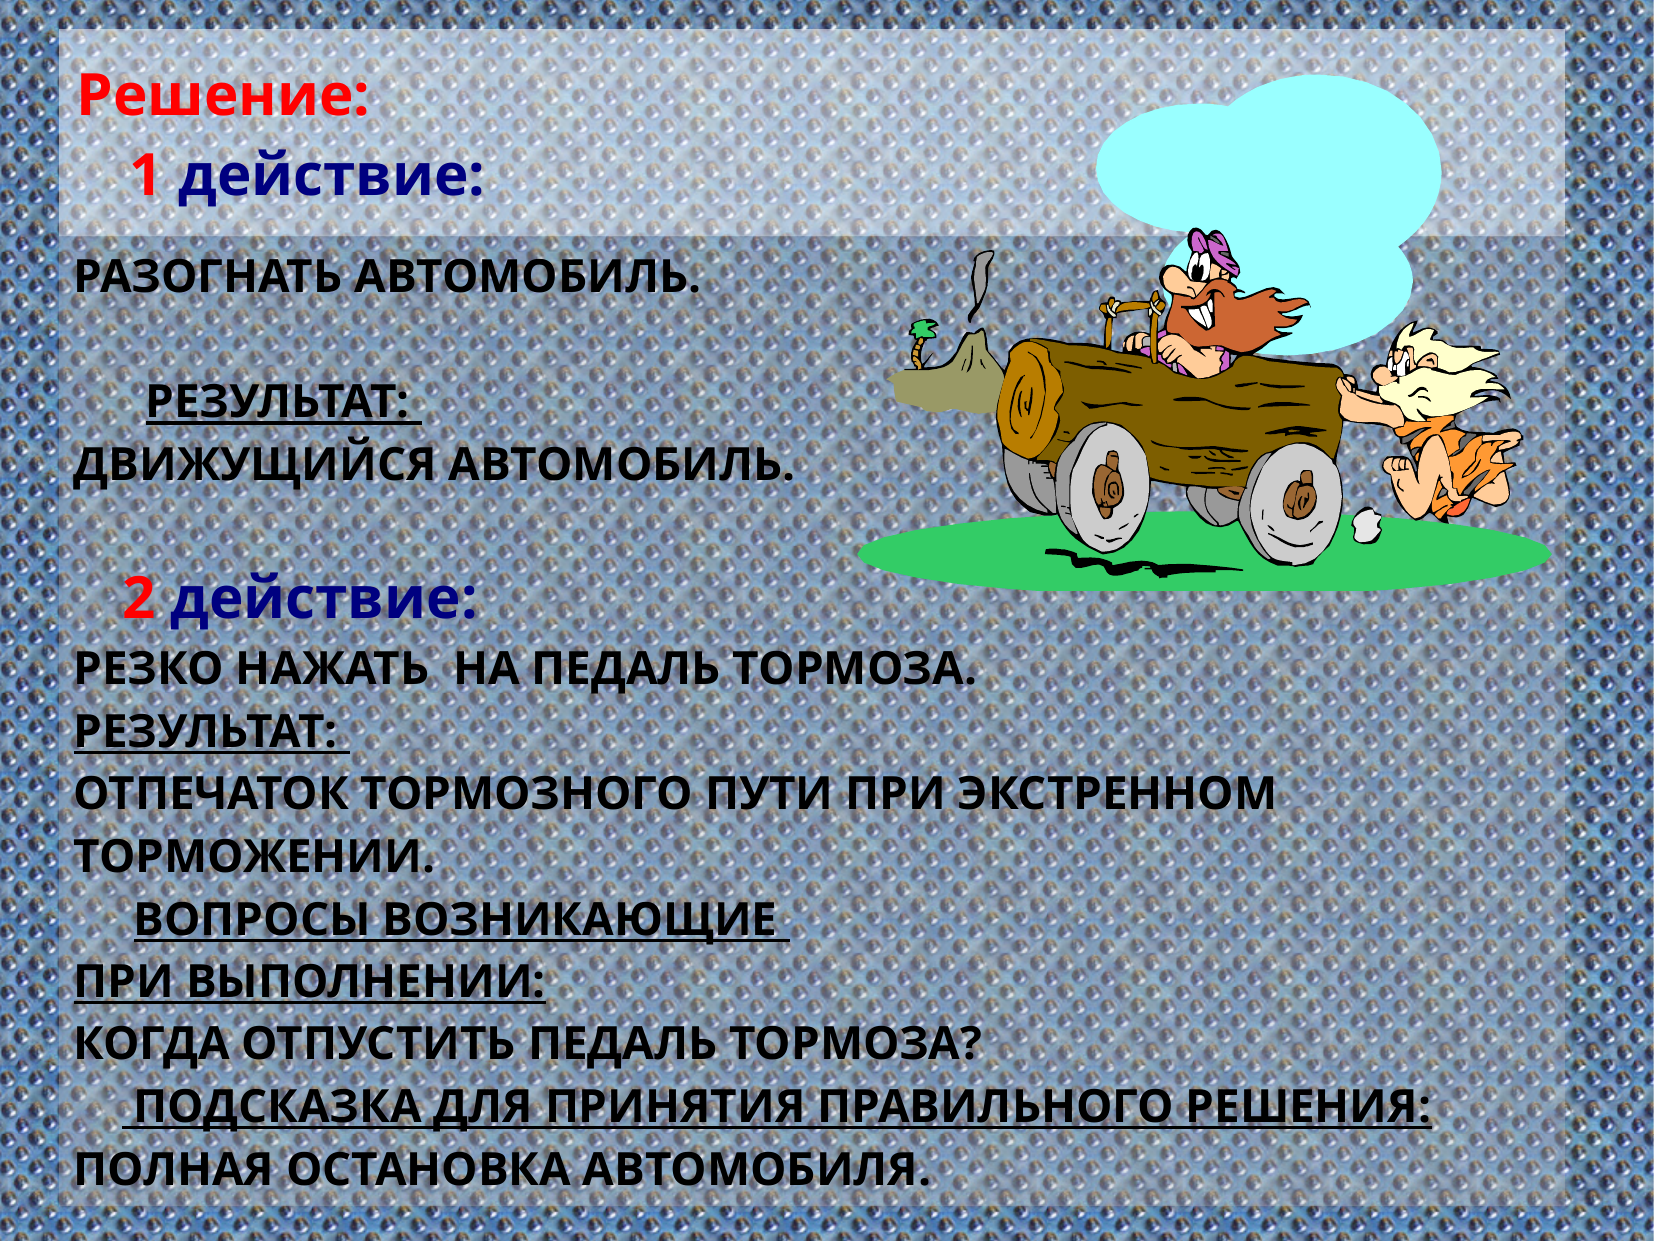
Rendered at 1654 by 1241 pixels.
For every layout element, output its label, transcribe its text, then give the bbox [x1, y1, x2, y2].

text_box РАЗОГНАТЬ АВТОМОБИЛЬ. РЕЗУЛЬТАТ: ДВИЖУЩИЙСЯ АВТОМОБИЛЬ. 2 действие: РЕЗКО НАЖАТЬ НА ПЕДАЛЬ ТОРМОЗА. РЕЗУЛЬТАТ: ОТПЕЧАТОК ТОРМОЗНОГО ПУТИ ПРИ ЭКСТРЕННОМ ТОРМОЖЕНИИ. ВОПРОСЫ ВОЗНИКАЮЩИЕ ПРИ ВЫПОЛНЕНИИ: КОГДА ОТПУСТИТЬ ПЕДАЛЬ ТОРМОЗА? ПОДСКАЗКА ДЛЯ ПРИНЯТИЯ ПРАВИЛЬНОГО РЕШЕНИЯ: ПОЛНАЯ ОСТАНОВКА АВТОМОБИЛЯ. [59, 236, 1565, 1160]
title Решение: 1 действие: [59, 29, 1565, 236]
picture [0, 0, 1654, 1241]
